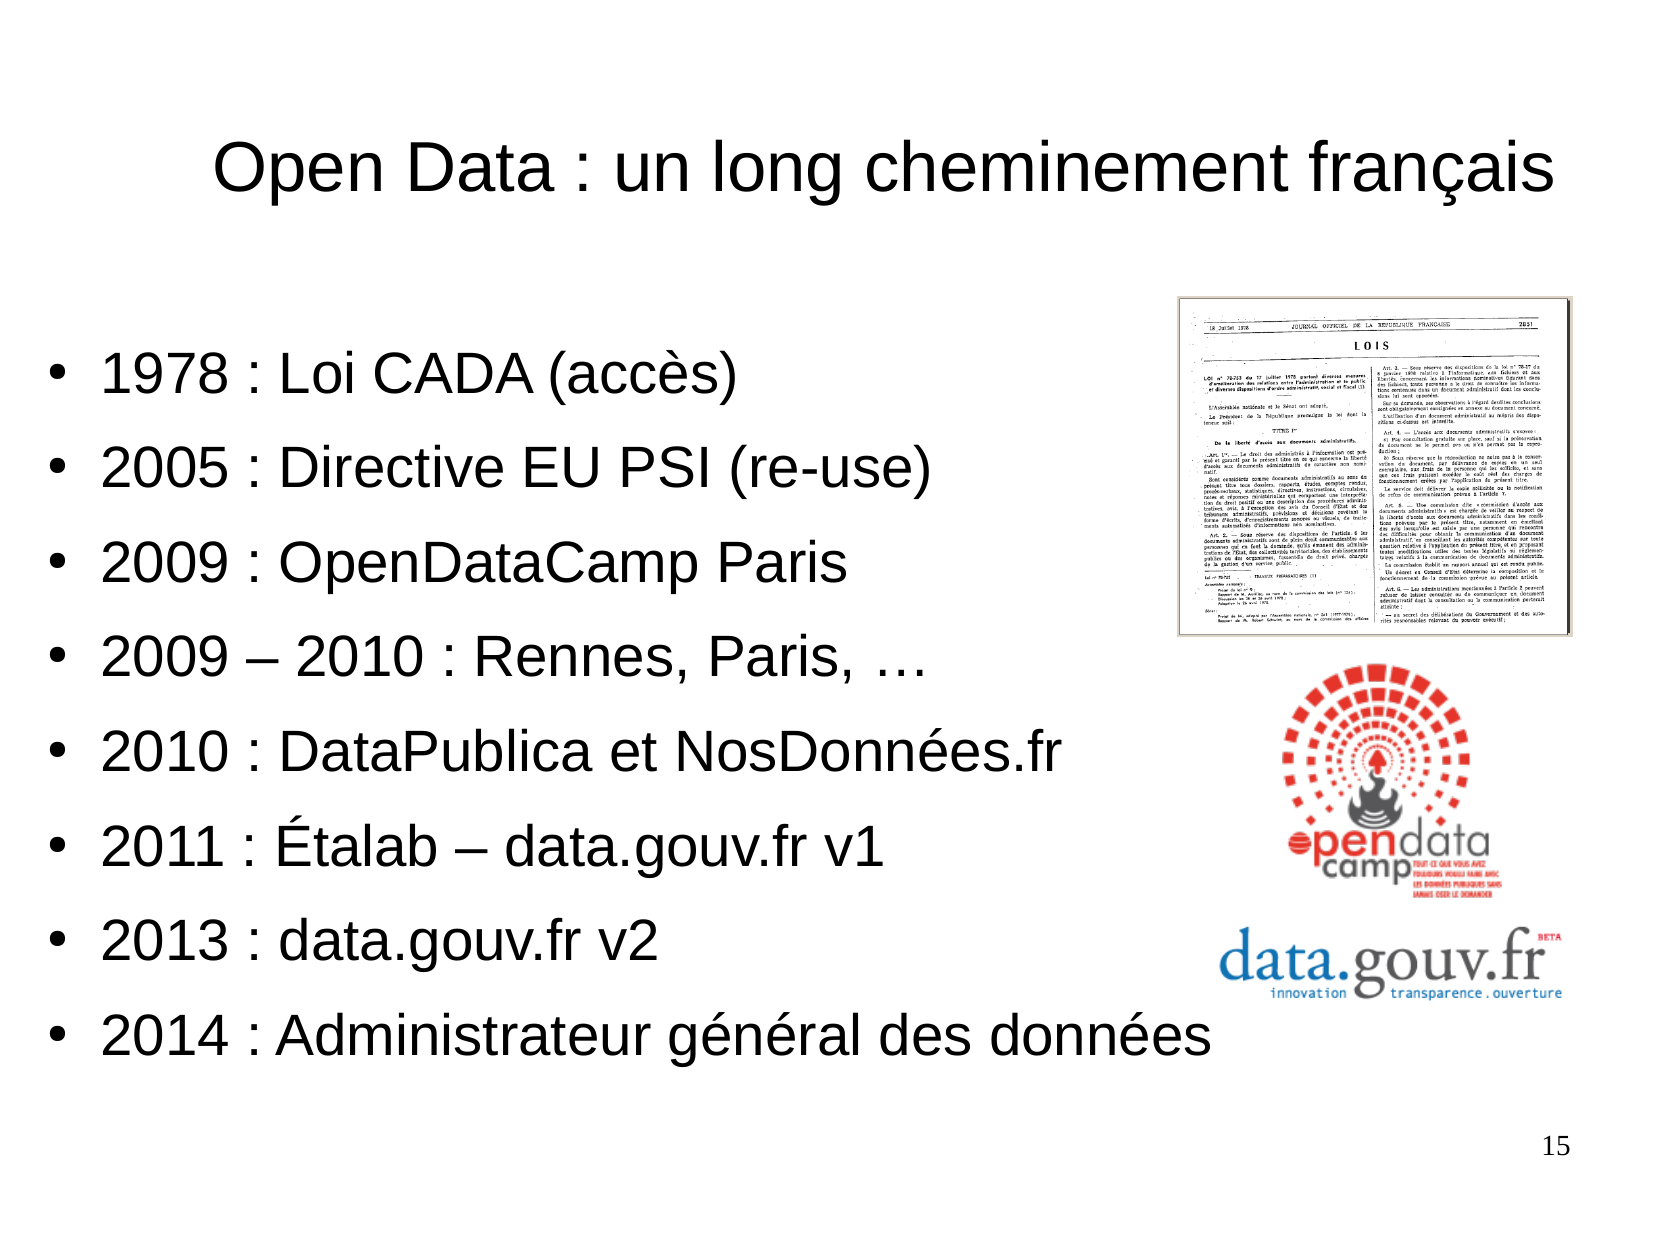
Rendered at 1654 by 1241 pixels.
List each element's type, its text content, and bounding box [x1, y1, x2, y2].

picture [1273, 661, 1513, 901]
list 1978 : Loi CADA (accès) 2005 : Directive EU PSI (re-use) 2009 : OpenDataCamp Paris 2009 – 2010 : Rennes, Paris, … 2010 : DataPublica et NosDonnées.fr 2011 : Étalab – data.gouv.fr v1 2013 : data.gouv.fr v2 2014 : Administrateur général des données [29, 236, 1654, 1152]
title Open Data : un long cheminement français [212, 70, 1648, 264]
picture [1207, 917, 1574, 1008]
picture [1177, 296, 1573, 637]
